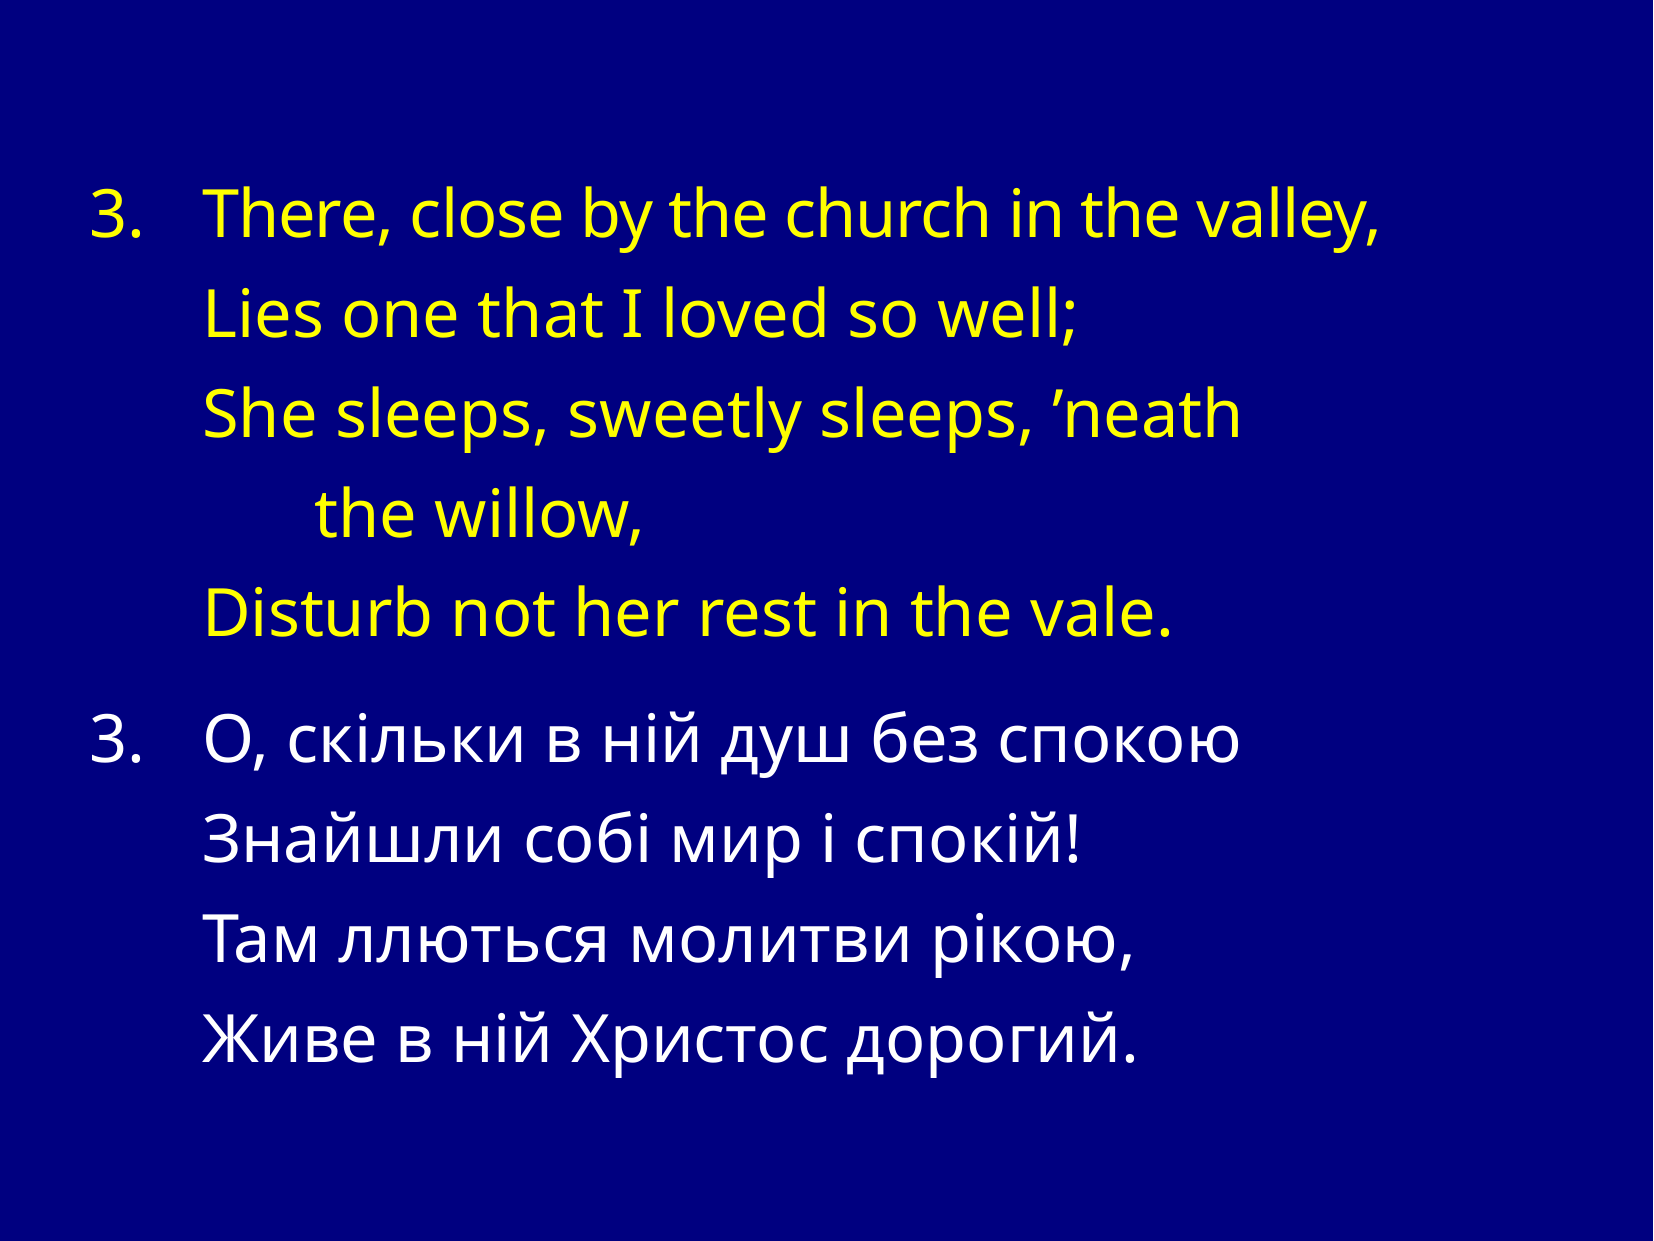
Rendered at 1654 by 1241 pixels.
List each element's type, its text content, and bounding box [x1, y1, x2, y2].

text_box 3. There, close by the church in the valley, Lies one that I loved so well; She sleeps, sweetly sleeps, ’neath the willow, Disturb not her rest in the vale. [75, 150, 1576, 675]
text_box 3. О, скільки в ній душ без спокою Знайшли собі мир і спокій! Там ллються молитви рікою, Живе в ній Христос дорогий. [75, 675, 1576, 1163]
